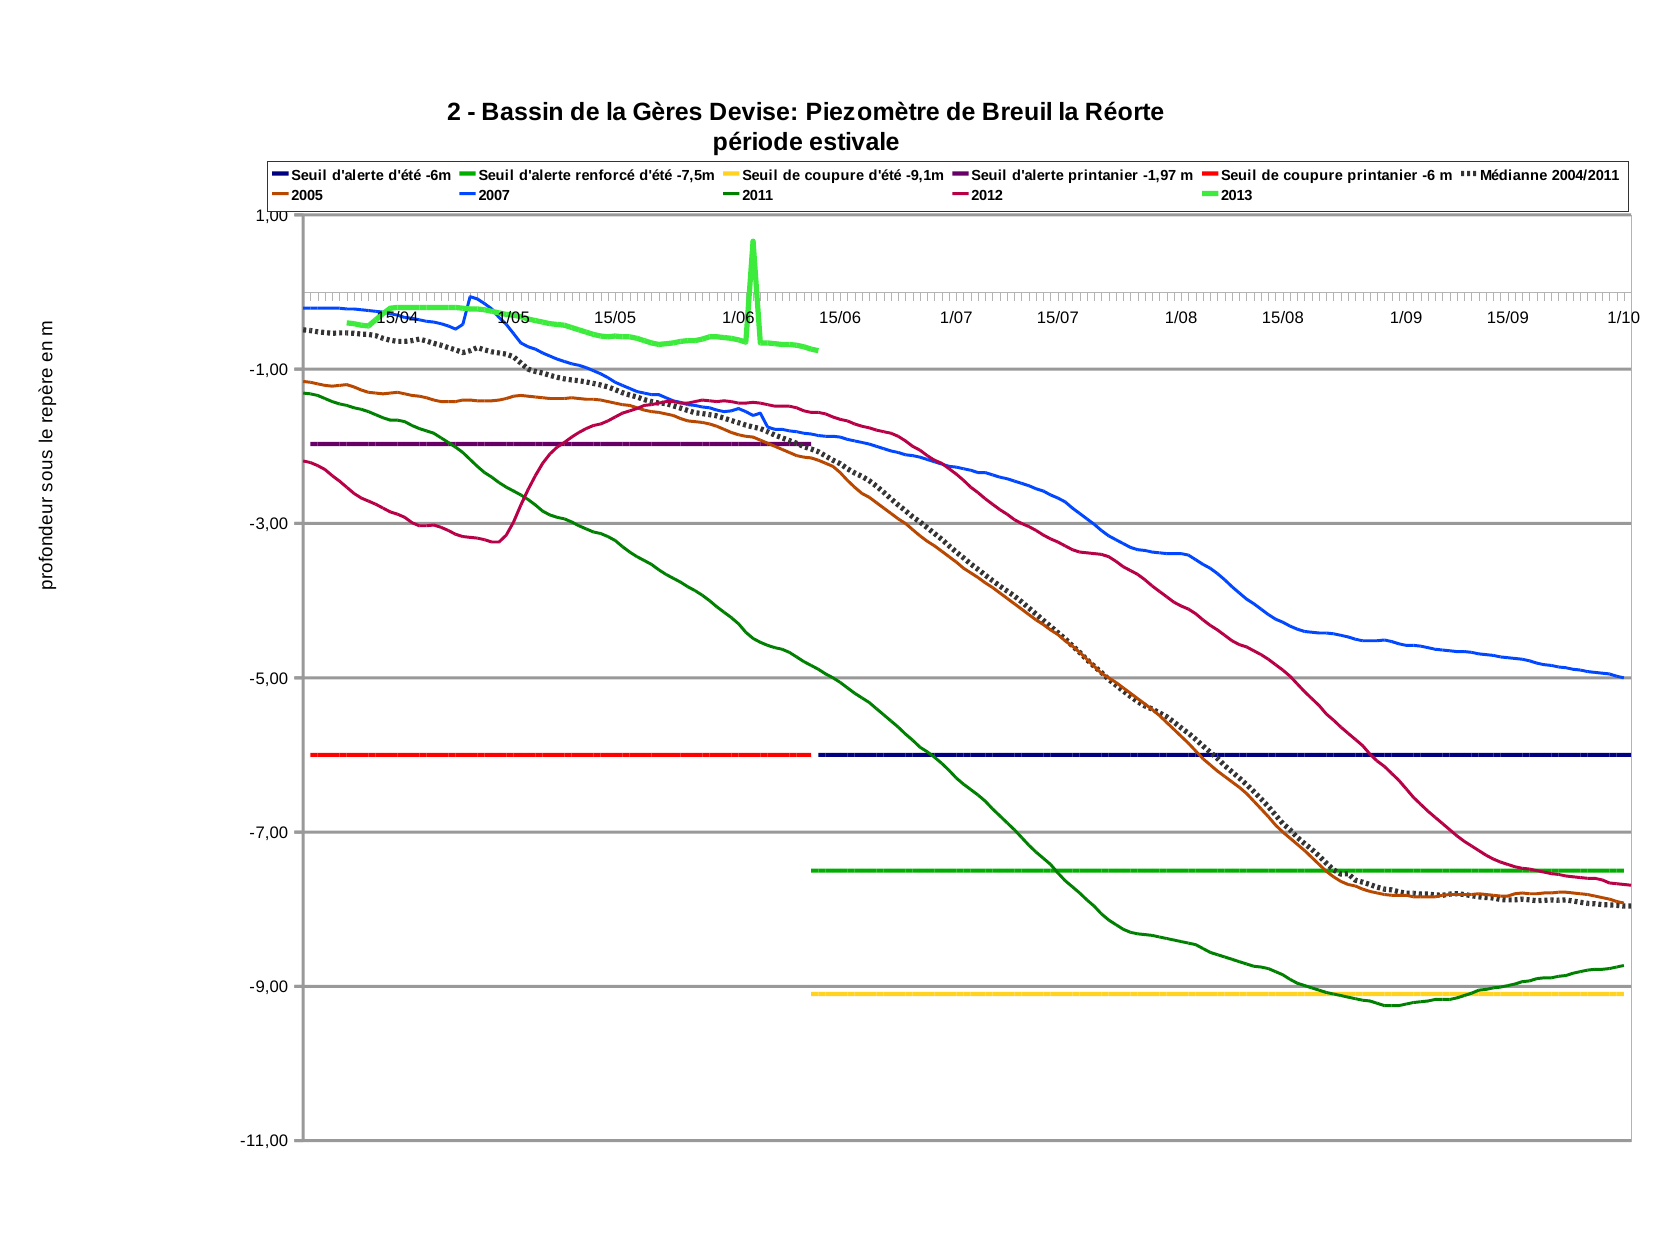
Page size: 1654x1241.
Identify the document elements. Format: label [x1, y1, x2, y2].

chart [0, 86, 1654, 1241]
